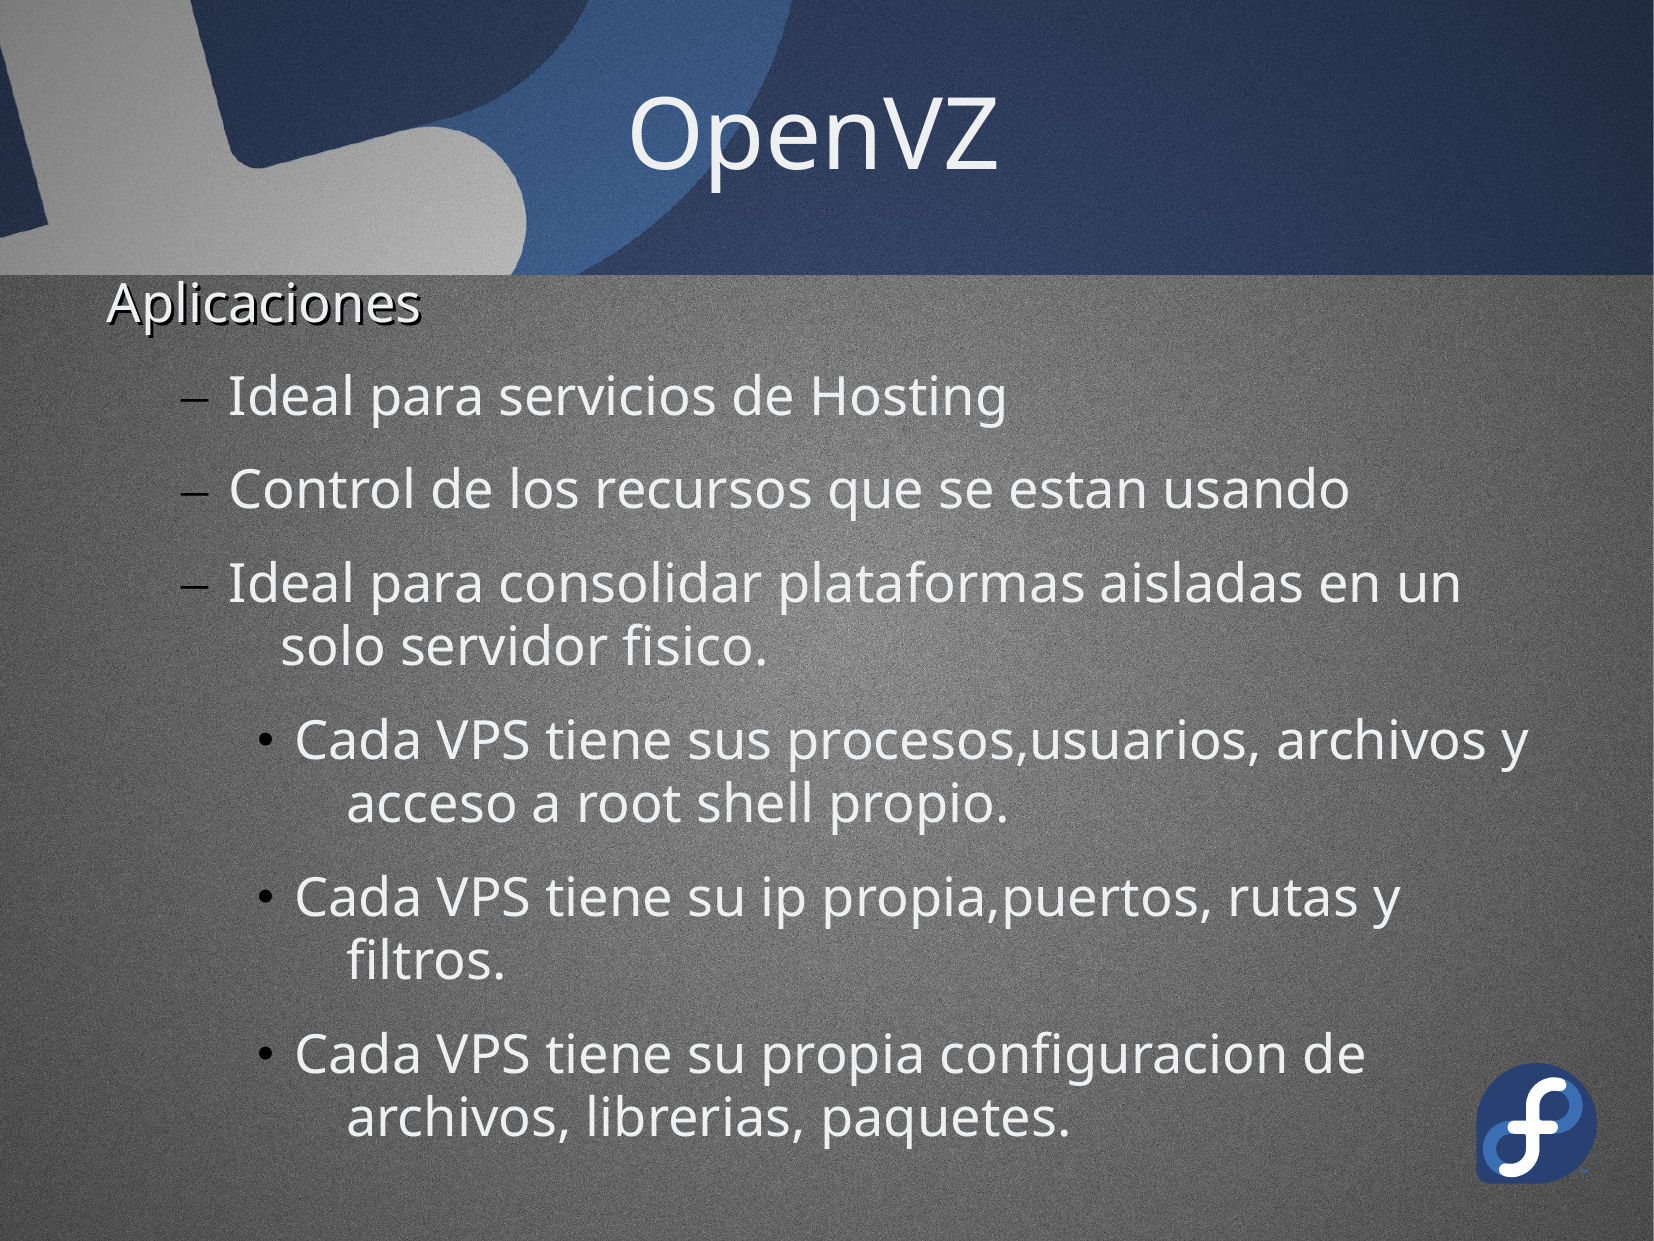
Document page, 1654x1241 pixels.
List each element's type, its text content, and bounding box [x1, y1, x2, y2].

text_box OpenVZ [88, 29, 1565, 237]
text_box Aplicaciones Ideal para servicios de Hosting Control de los recursos que se estan usando Ideal para consolidar plataformas aisladas en un solo servidor fisico. Cada VPS tiene sus procesos,usuarios, archivos y acceso a root shell propio. Cada VPS tiene su ip propia,puertos, rutas y filtros. Cada VPS tiene su propia configuracion de archivos, librerias, paquetes. [88, 270, 1565, 979]
picture [0, 0, 1654, 1241]
